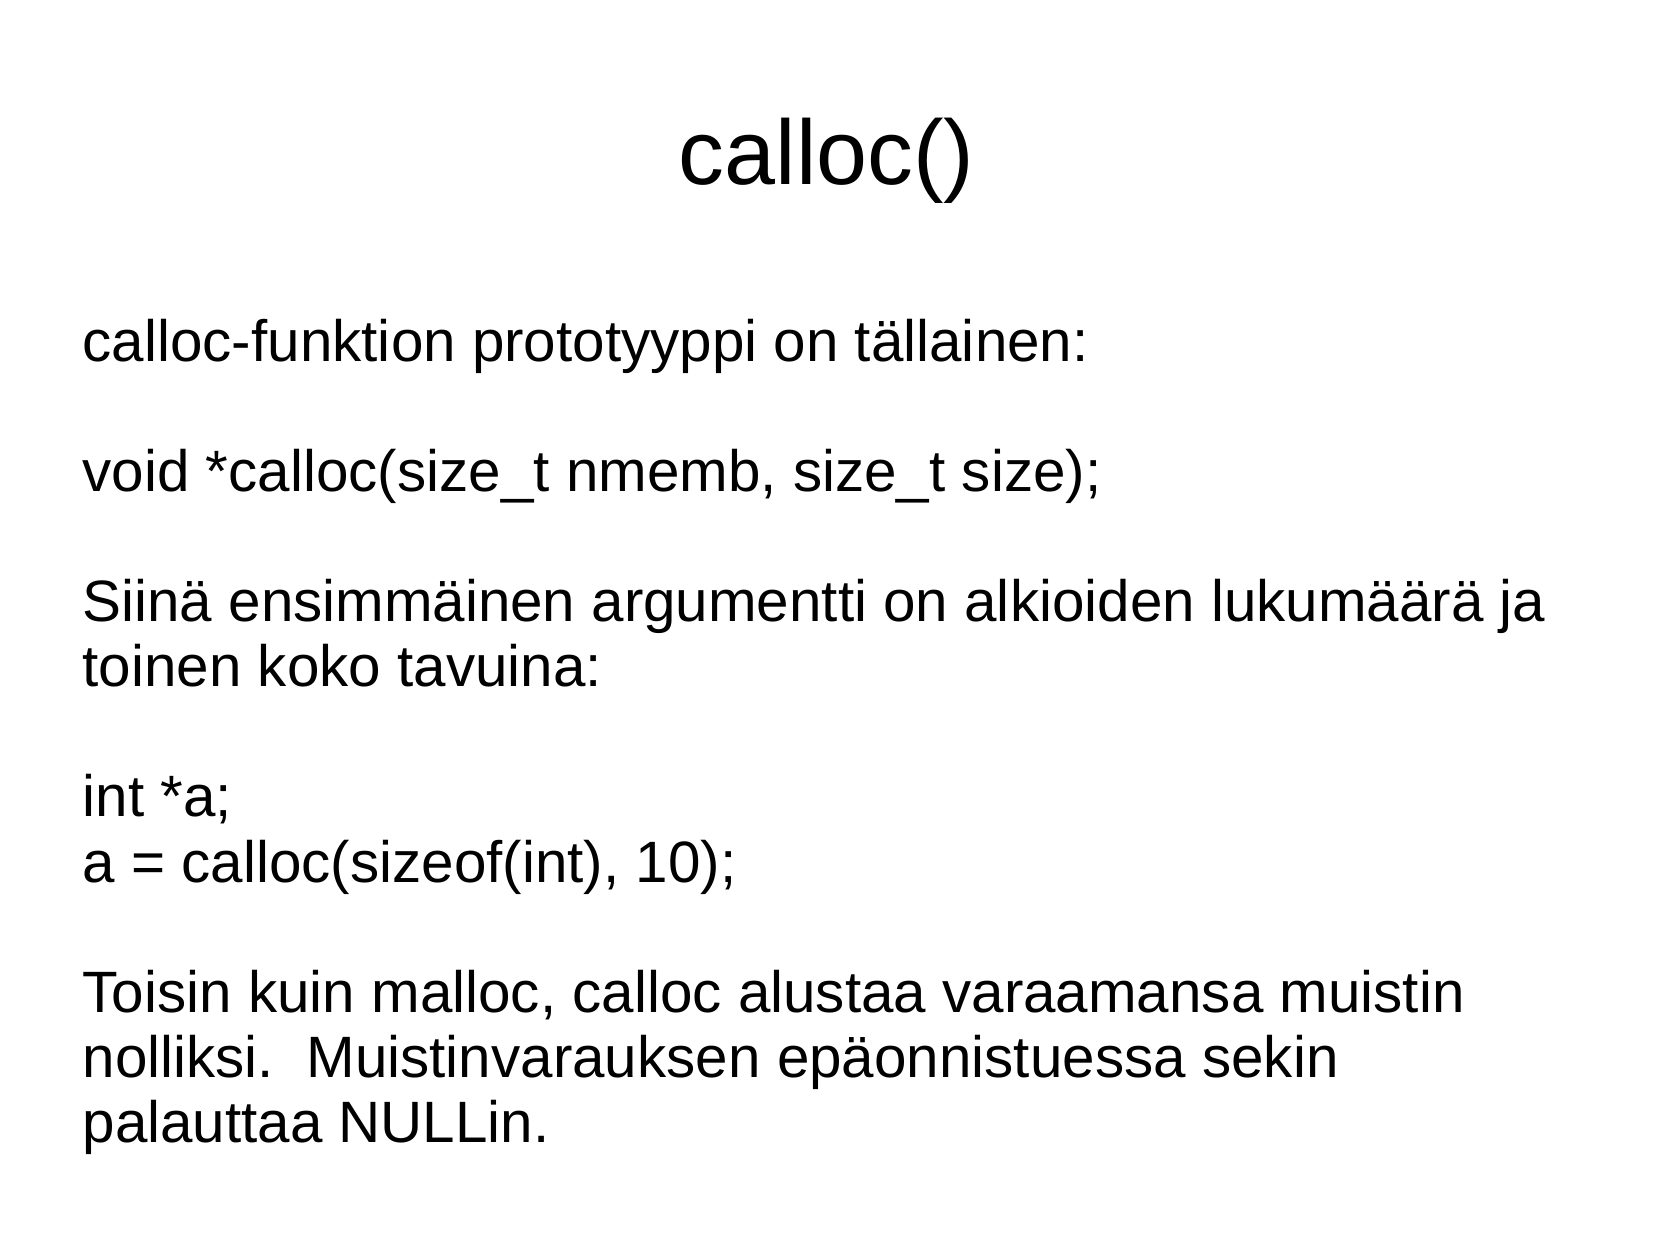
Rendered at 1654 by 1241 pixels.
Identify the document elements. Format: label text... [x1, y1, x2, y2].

title calloc() [82, 56, 1571, 245]
subtitle calloc-funktion prototyyppi on tällainen: void *calloc(size_t nmemb, size_t size); Siinä ensimmäinen argumentti on alkioiden lukumäärä ja toinen koko tavuina: int *a; a = calloc(sizeof(int), 10); Toisin kuin malloc, calloc alustaa varaamansa muistin nolliksi. Muistinvarauksen epäonnistuessa sekin palauttaa NULLin. [82, 245, 1571, 1153]
